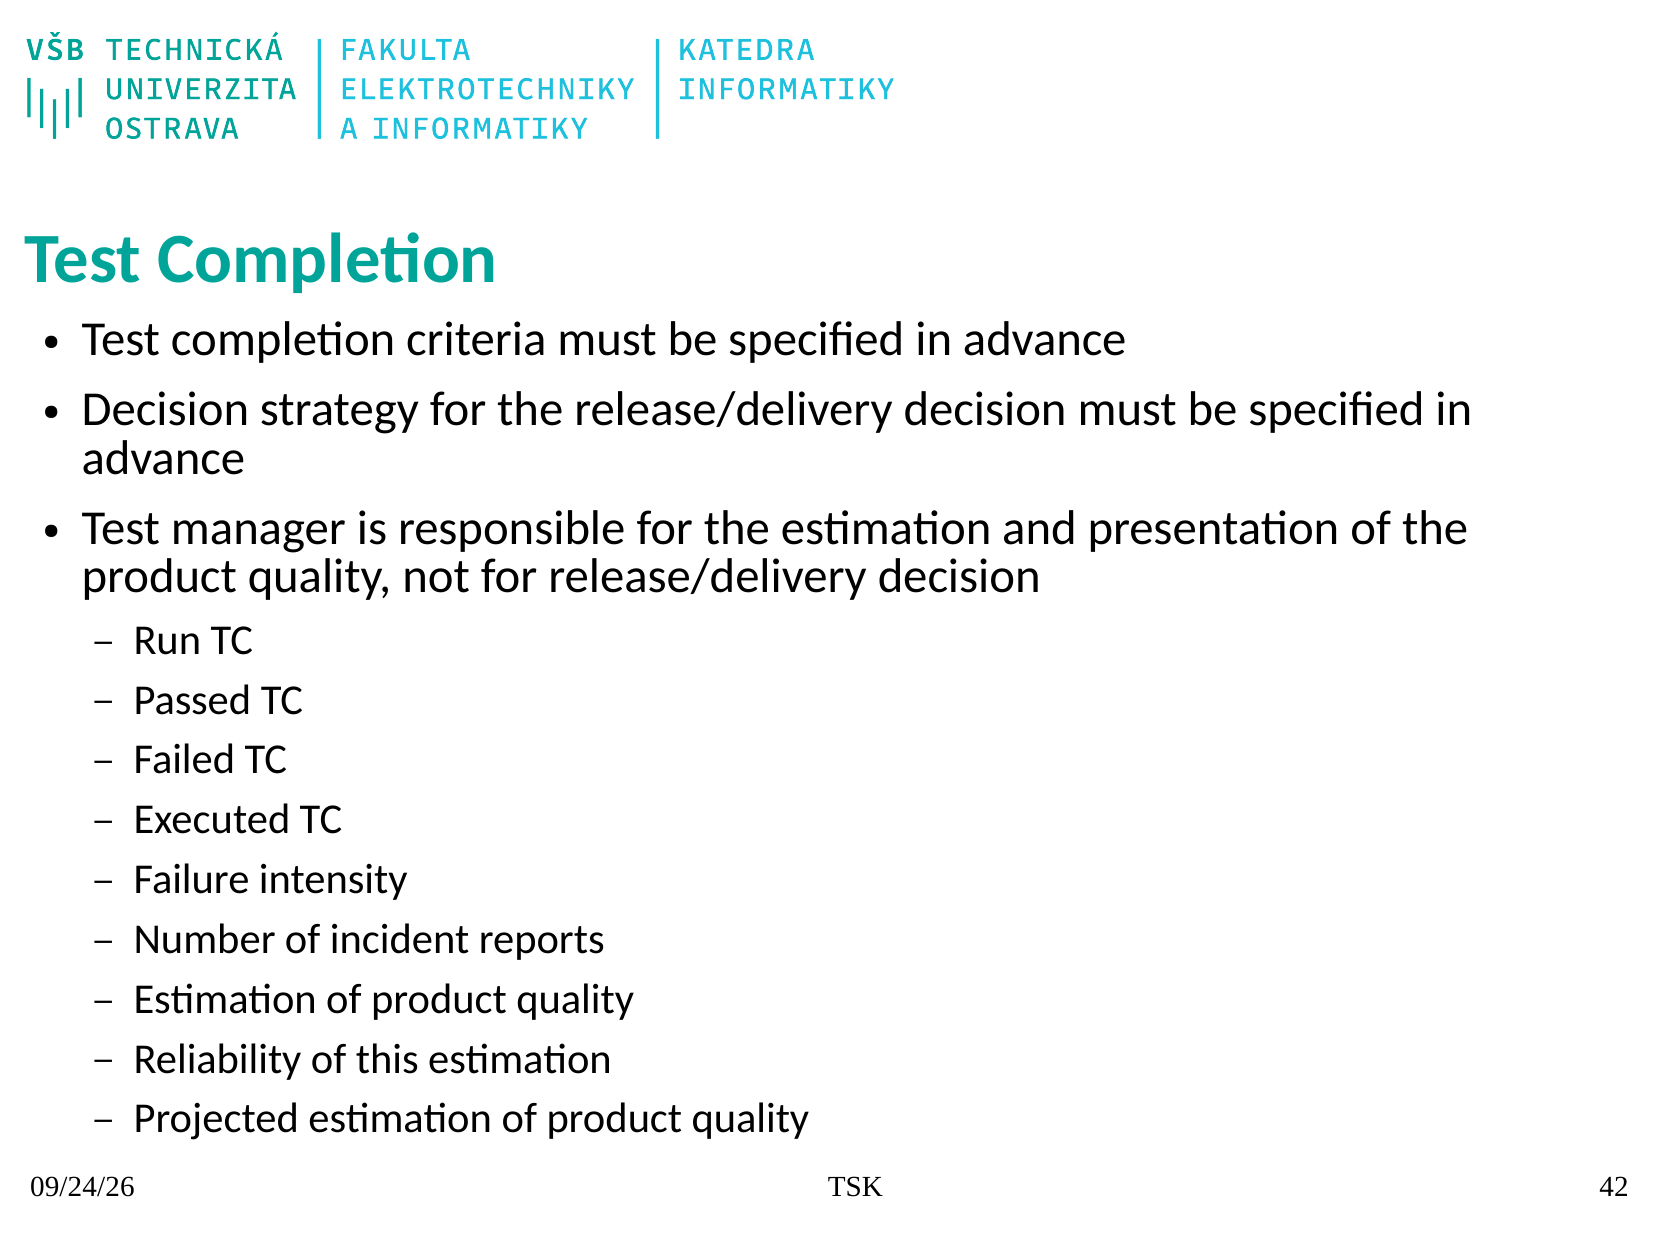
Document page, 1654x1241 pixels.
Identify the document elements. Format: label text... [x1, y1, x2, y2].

list Test completion criteria must be specified in advance Decision strategy for the release/delivery decision must be specified in advance Test manager is responsible for the estimation and presentation of the product quality, not for release/delivery decision Run TC Passed TC Failed TC Executed TC Failure intensity Number of incident reports Estimation of product quality Reliability of this estimation Projected estimation of product quality [30, 318, 1629, 1146]
picture [26, 31, 894, 139]
title Test Completion [24, 169, 1629, 300]
